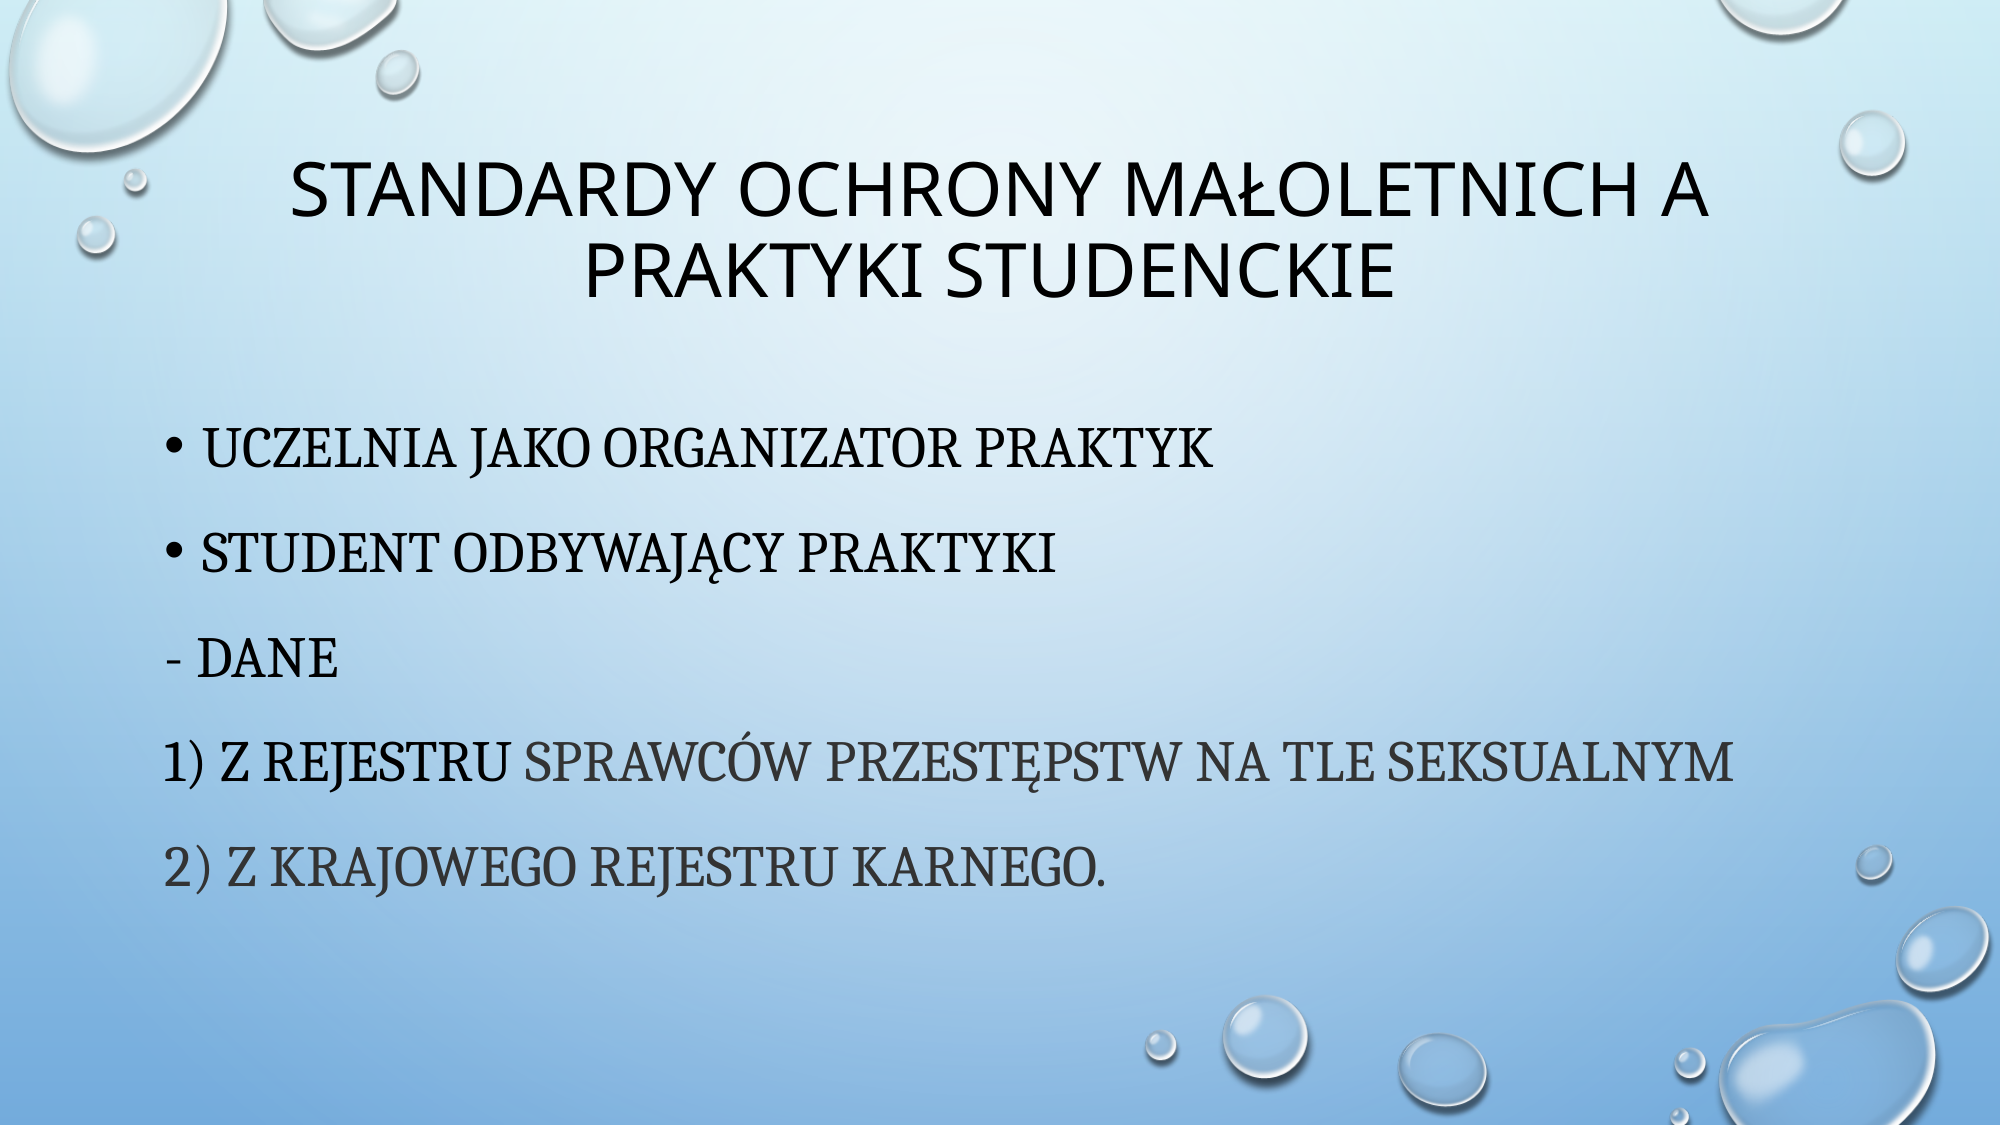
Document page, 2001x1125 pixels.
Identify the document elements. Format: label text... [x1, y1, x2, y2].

list Uczelnia jako organizator praktyk Student odbywający praktyki - Dane 1) z rejestru Sprawców Przestępstw na Tle Seksualnym 2) z krajowego rejestru karnego. [149, 388, 1850, 950]
title Standardy ochrony małoletnich a praktyki studenckie [149, 101, 1851, 364]
